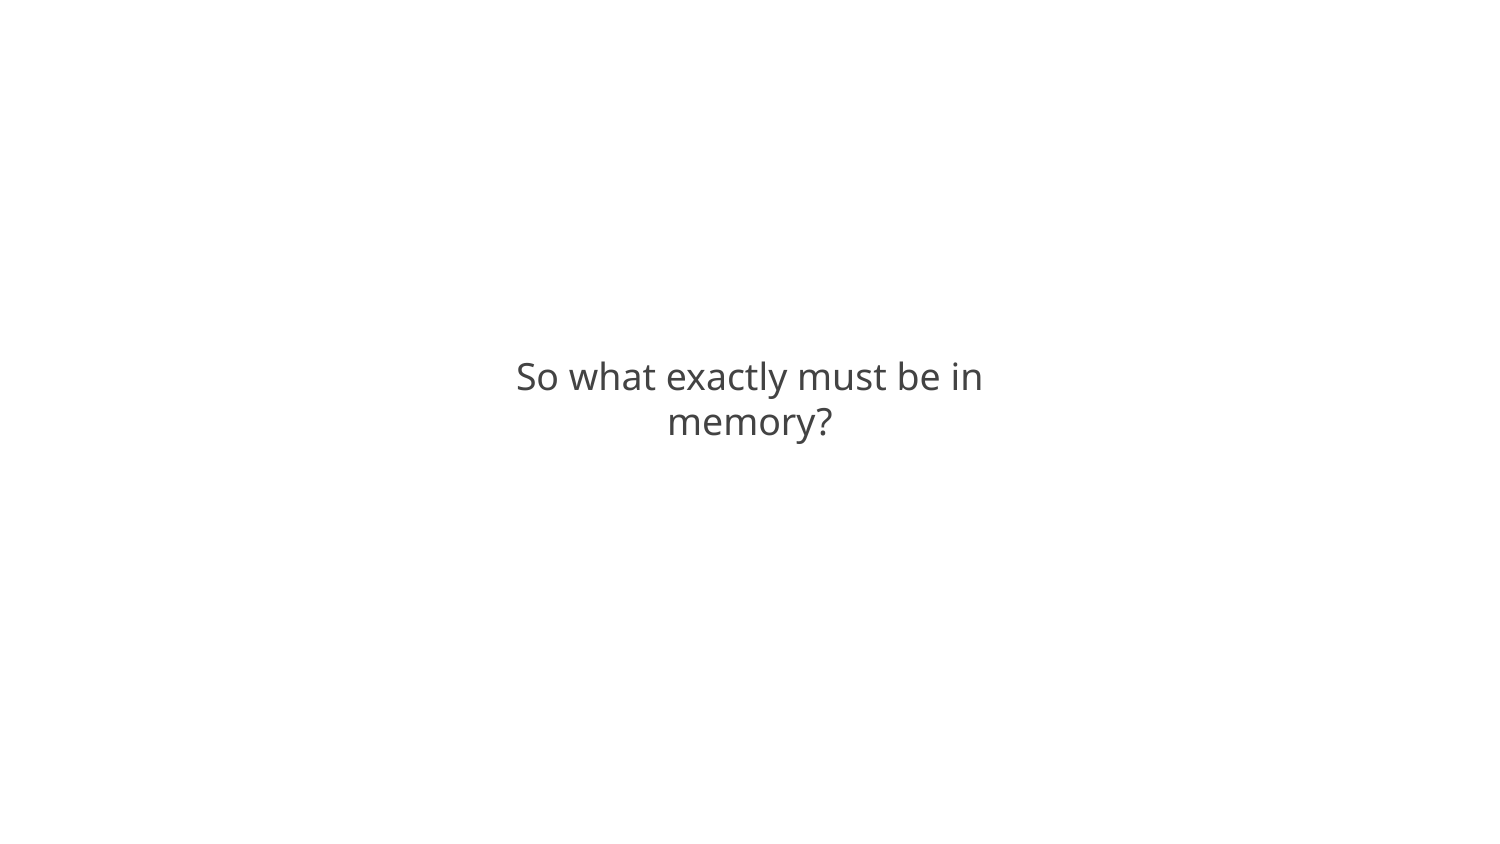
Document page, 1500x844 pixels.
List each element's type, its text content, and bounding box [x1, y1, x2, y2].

text_box So what exactly must be in memory? [429, 322, 1071, 474]
